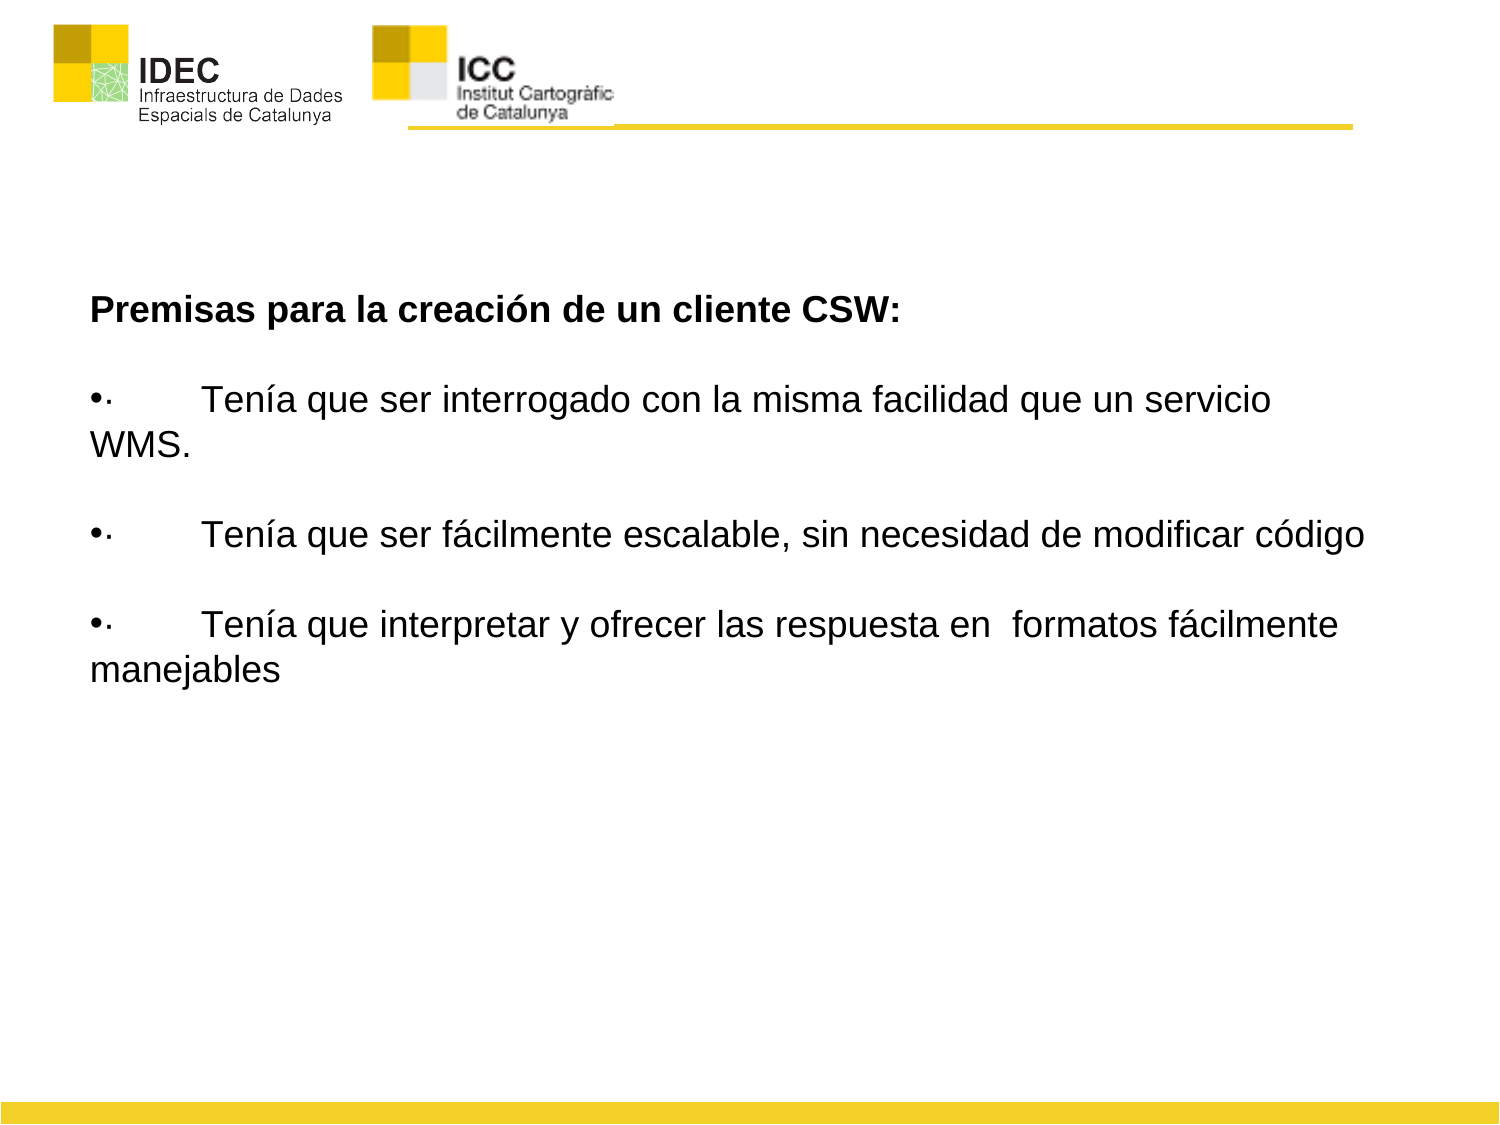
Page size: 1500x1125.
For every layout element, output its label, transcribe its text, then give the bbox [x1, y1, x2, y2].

picture [372, 25, 614, 126]
text_box [0, 1101, 1500, 1125]
chart [53, 24, 343, 126]
text_box Premisas para la creación de un cliente CSW: · Tenía que ser interrogado con la misma facilidad que un servicio WMS. · Tenía que ser fácilmente escalable, sin necesidad de modificar código · Tenía que interpretar y ofrecer las respuesta en formatos fácilmente manejables [74, 277, 1398, 743]
